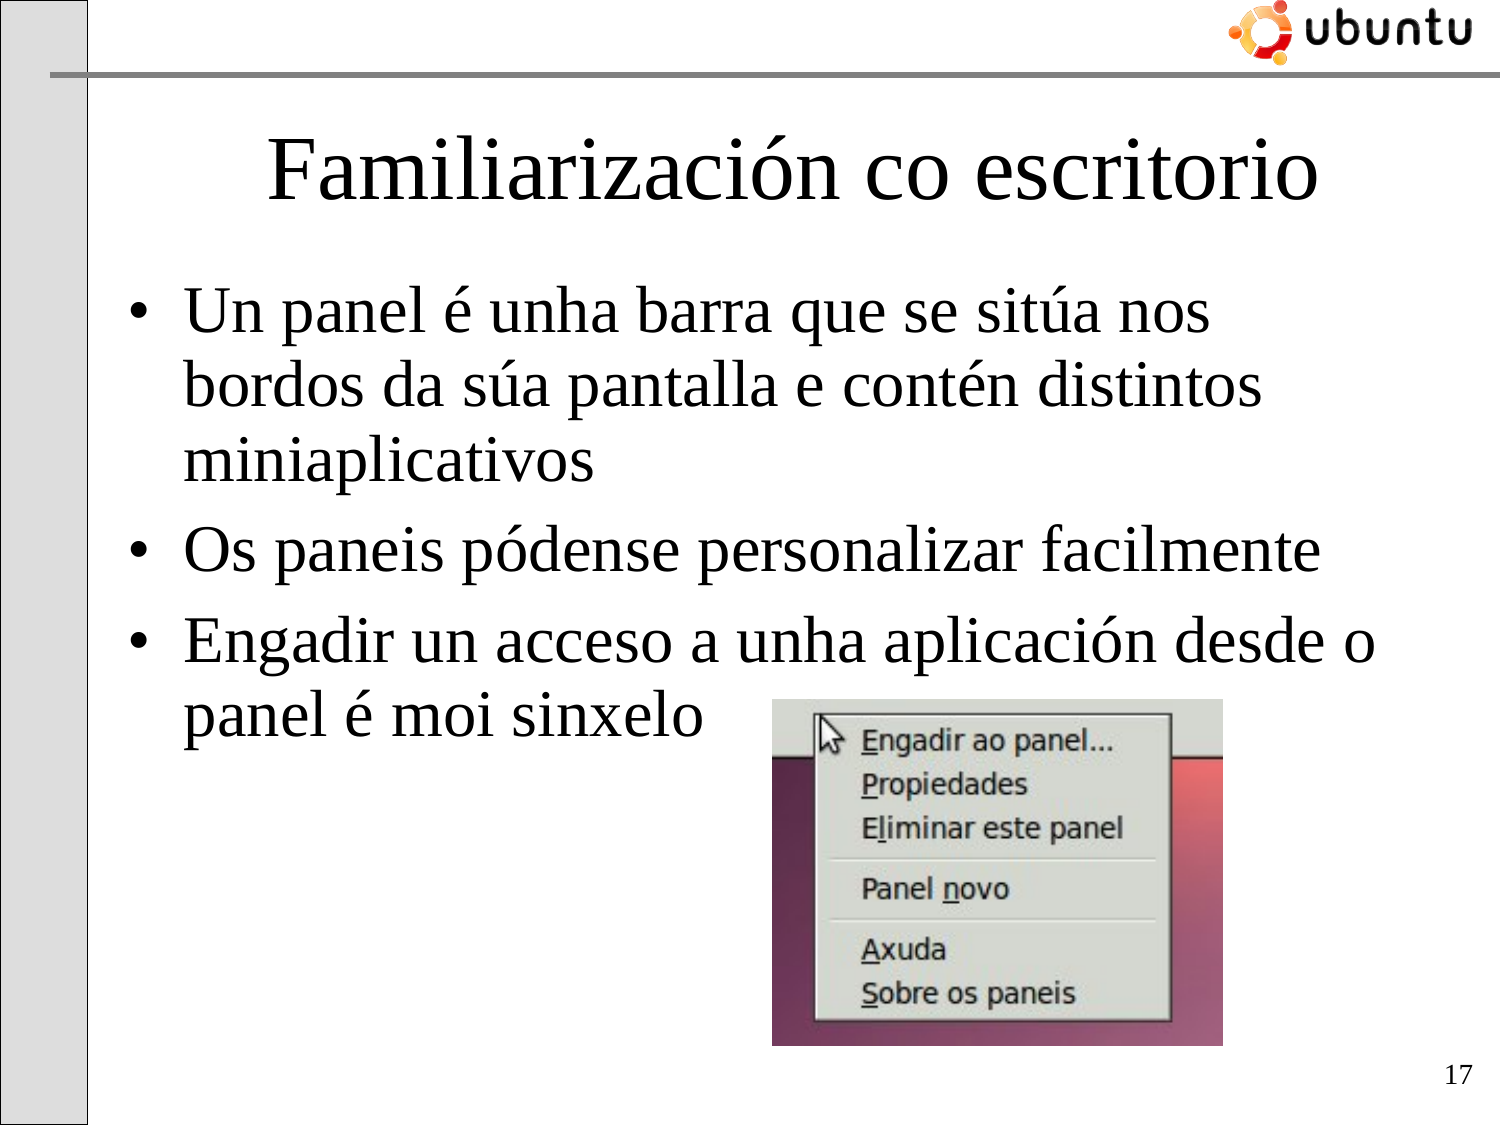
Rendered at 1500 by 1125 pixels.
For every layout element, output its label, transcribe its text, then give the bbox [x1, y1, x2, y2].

title Familiarización co escritorio [112, 99, 1477, 237]
picture [772, 699, 1223, 1046]
picture [1221, 0, 1483, 71]
list Un panel é unha barra que se sitúa nos bordos da súa pantalla e contén distintos miniaplicativos Os paneis pódense personalizar facilmente Engadir un acceso a unha aplicación desde o panel é moi sinxelo [112, 265, 1418, 827]
